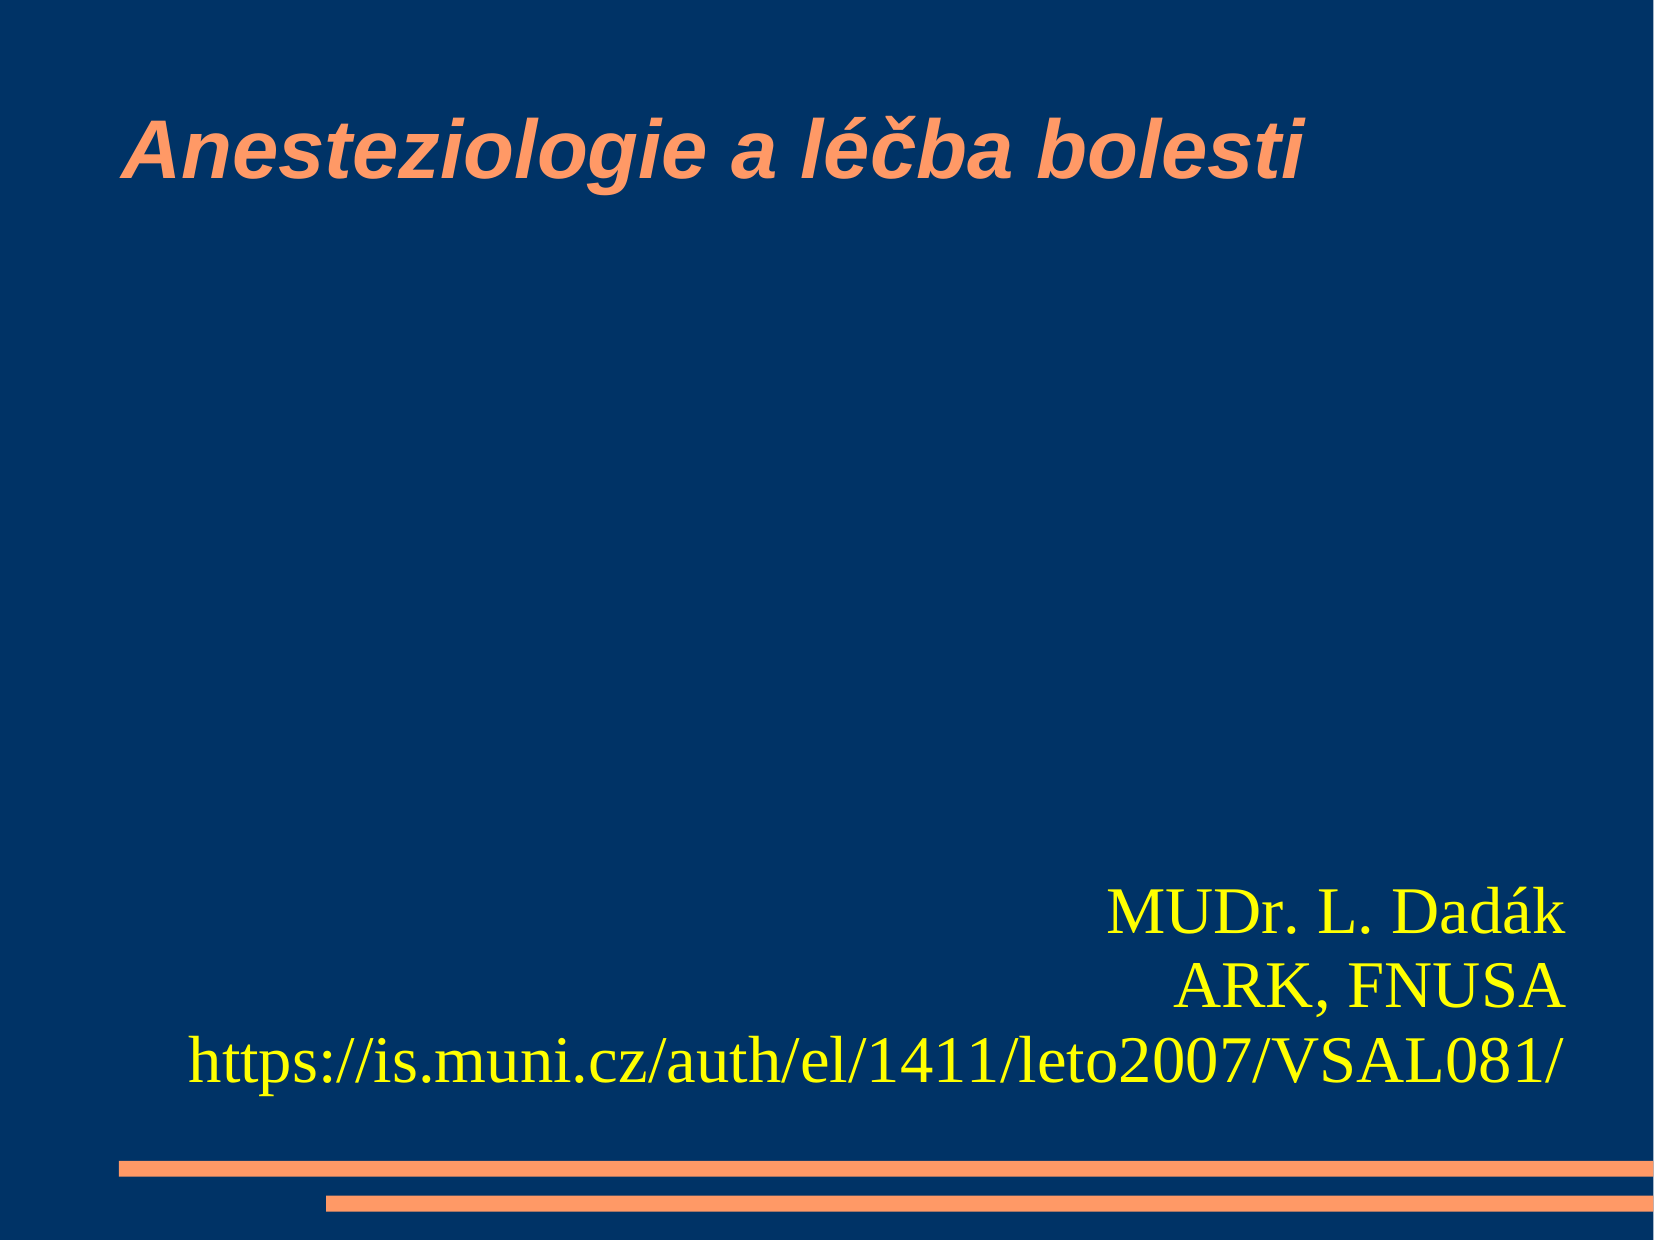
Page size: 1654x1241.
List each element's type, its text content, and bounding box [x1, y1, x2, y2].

title Anesteziologie a léčba bolesti [121, 46, 1534, 254]
subtitle MUDr. L. Dadák ARK, FNUSA https://is.muni.cz/auth/el/1411/leto2007/VSAL081/ [127, 837, 1567, 1134]
